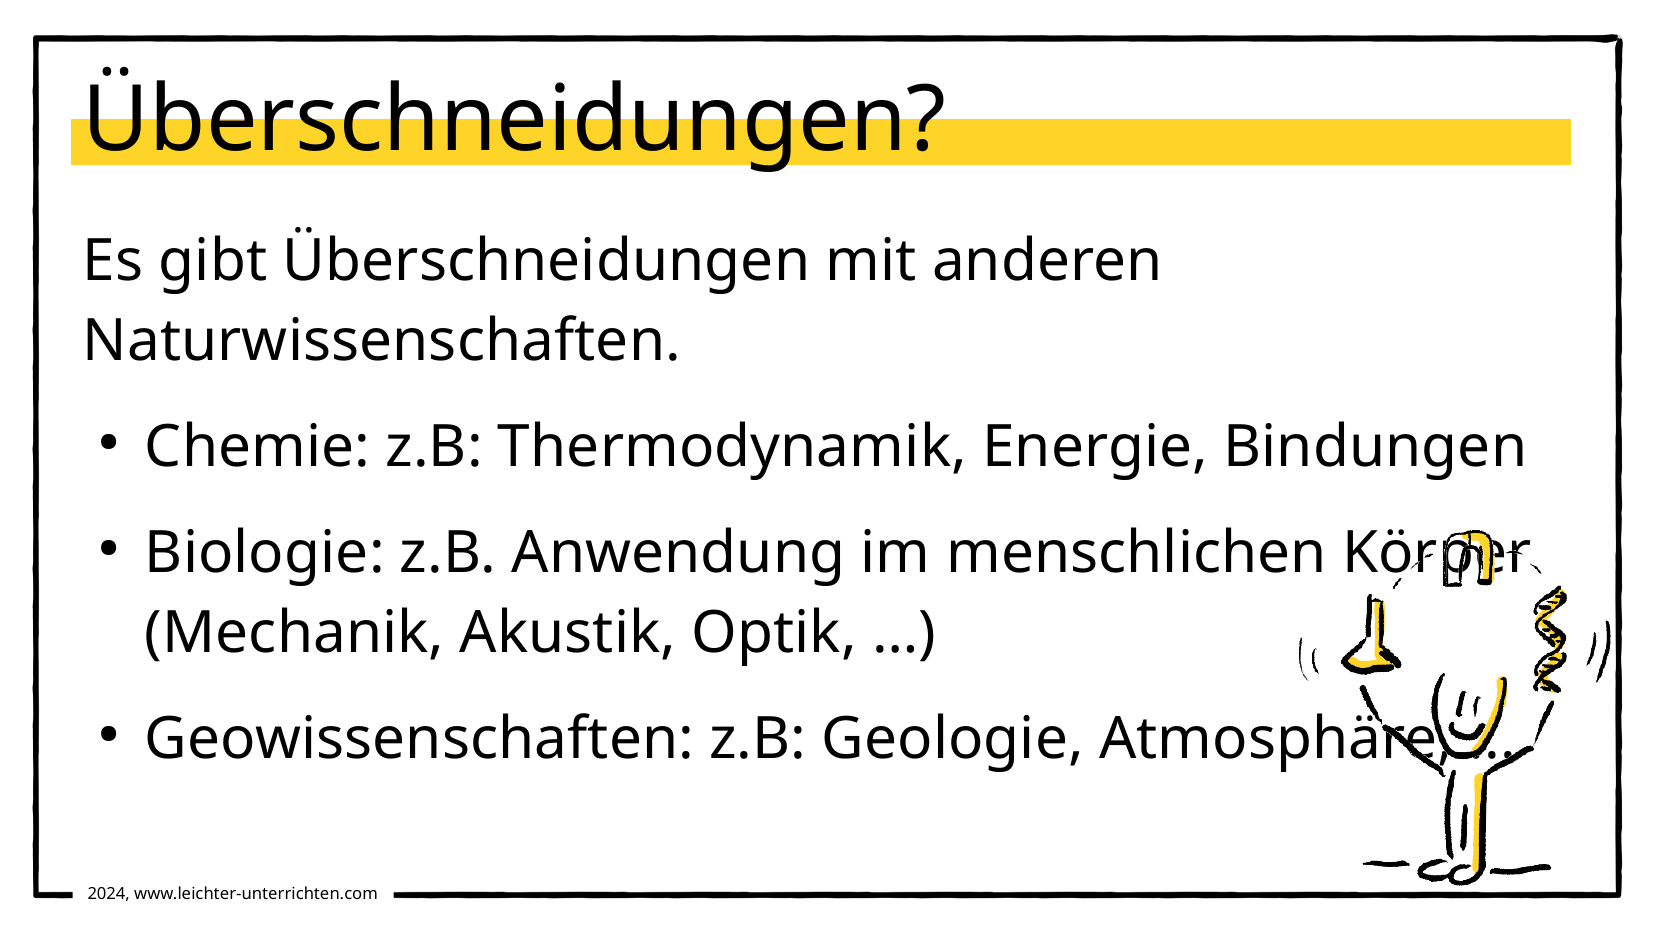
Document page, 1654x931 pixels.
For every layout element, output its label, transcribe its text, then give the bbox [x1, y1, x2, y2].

title Überschneidungen? [82, 37, 1571, 193]
list Es gibt Überschneidungen mit anderen Naturwissenschaften. Chemie: z.B: Thermodynamik, Energie, Bindungen Biologie: z.B. Anwendung im menschlichen Körper (Mechanik, Akustik, Optik, …) Geowissenschaften: z.B: Geologie, Atmosphäre, ... [82, 217, 1571, 857]
picture [29, 32, 1625, 901]
